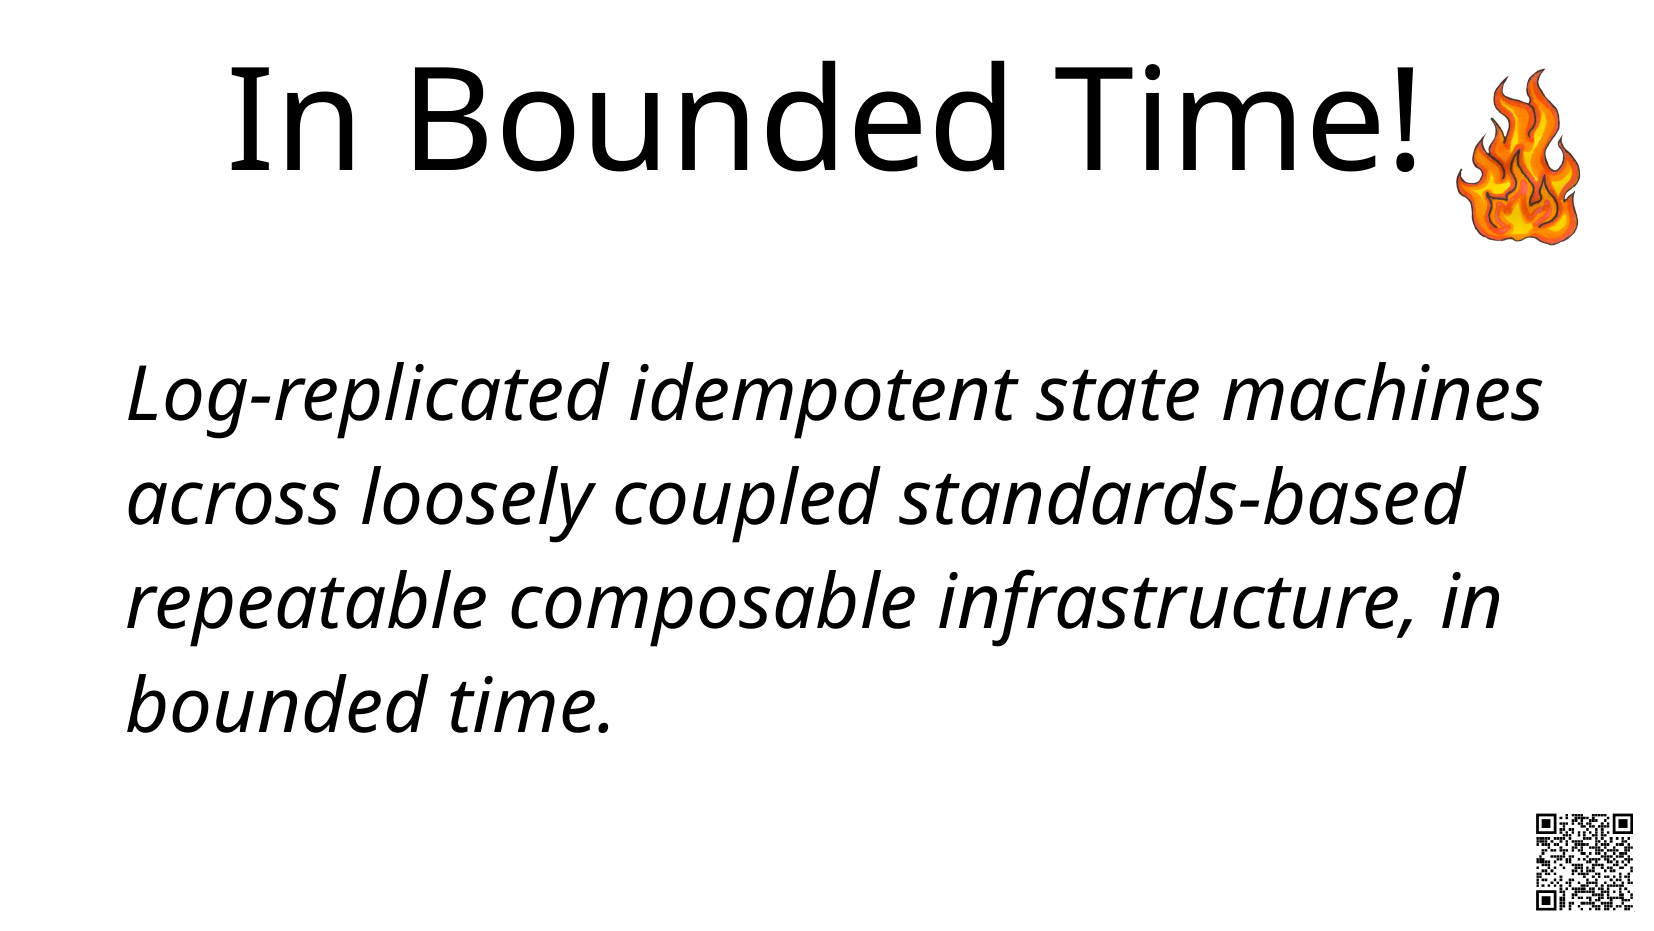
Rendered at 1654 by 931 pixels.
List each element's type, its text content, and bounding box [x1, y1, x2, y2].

title In Bounded Time! [82, 37, 1571, 193]
list Log-replicated idempotent state machines across loosely coupled standards-based repeatable composable infrastructure, in bounded time. [82, 217, 1571, 758]
picture [1442, 58, 1595, 252]
picture [1535, 812, 1635, 912]
